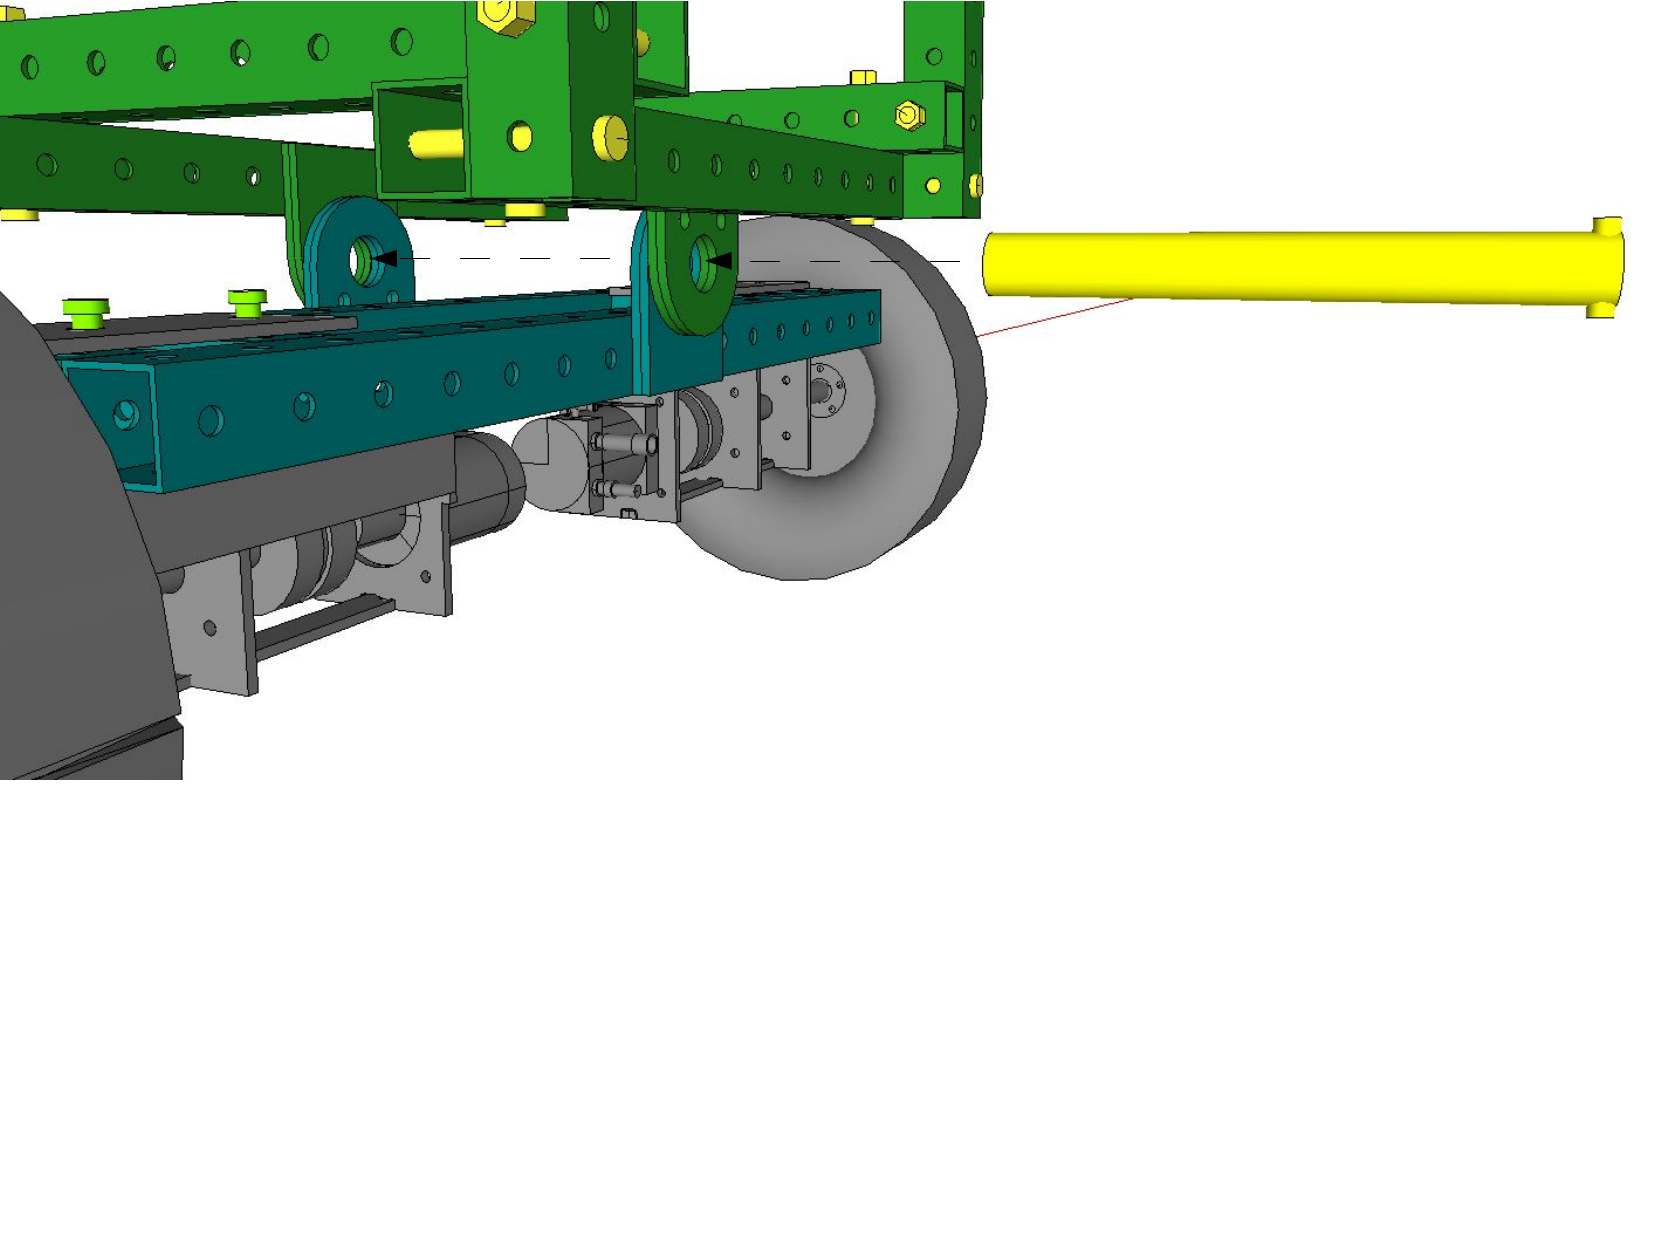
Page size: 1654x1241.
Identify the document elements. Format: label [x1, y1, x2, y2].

picture [0, 1, 1654, 781]
